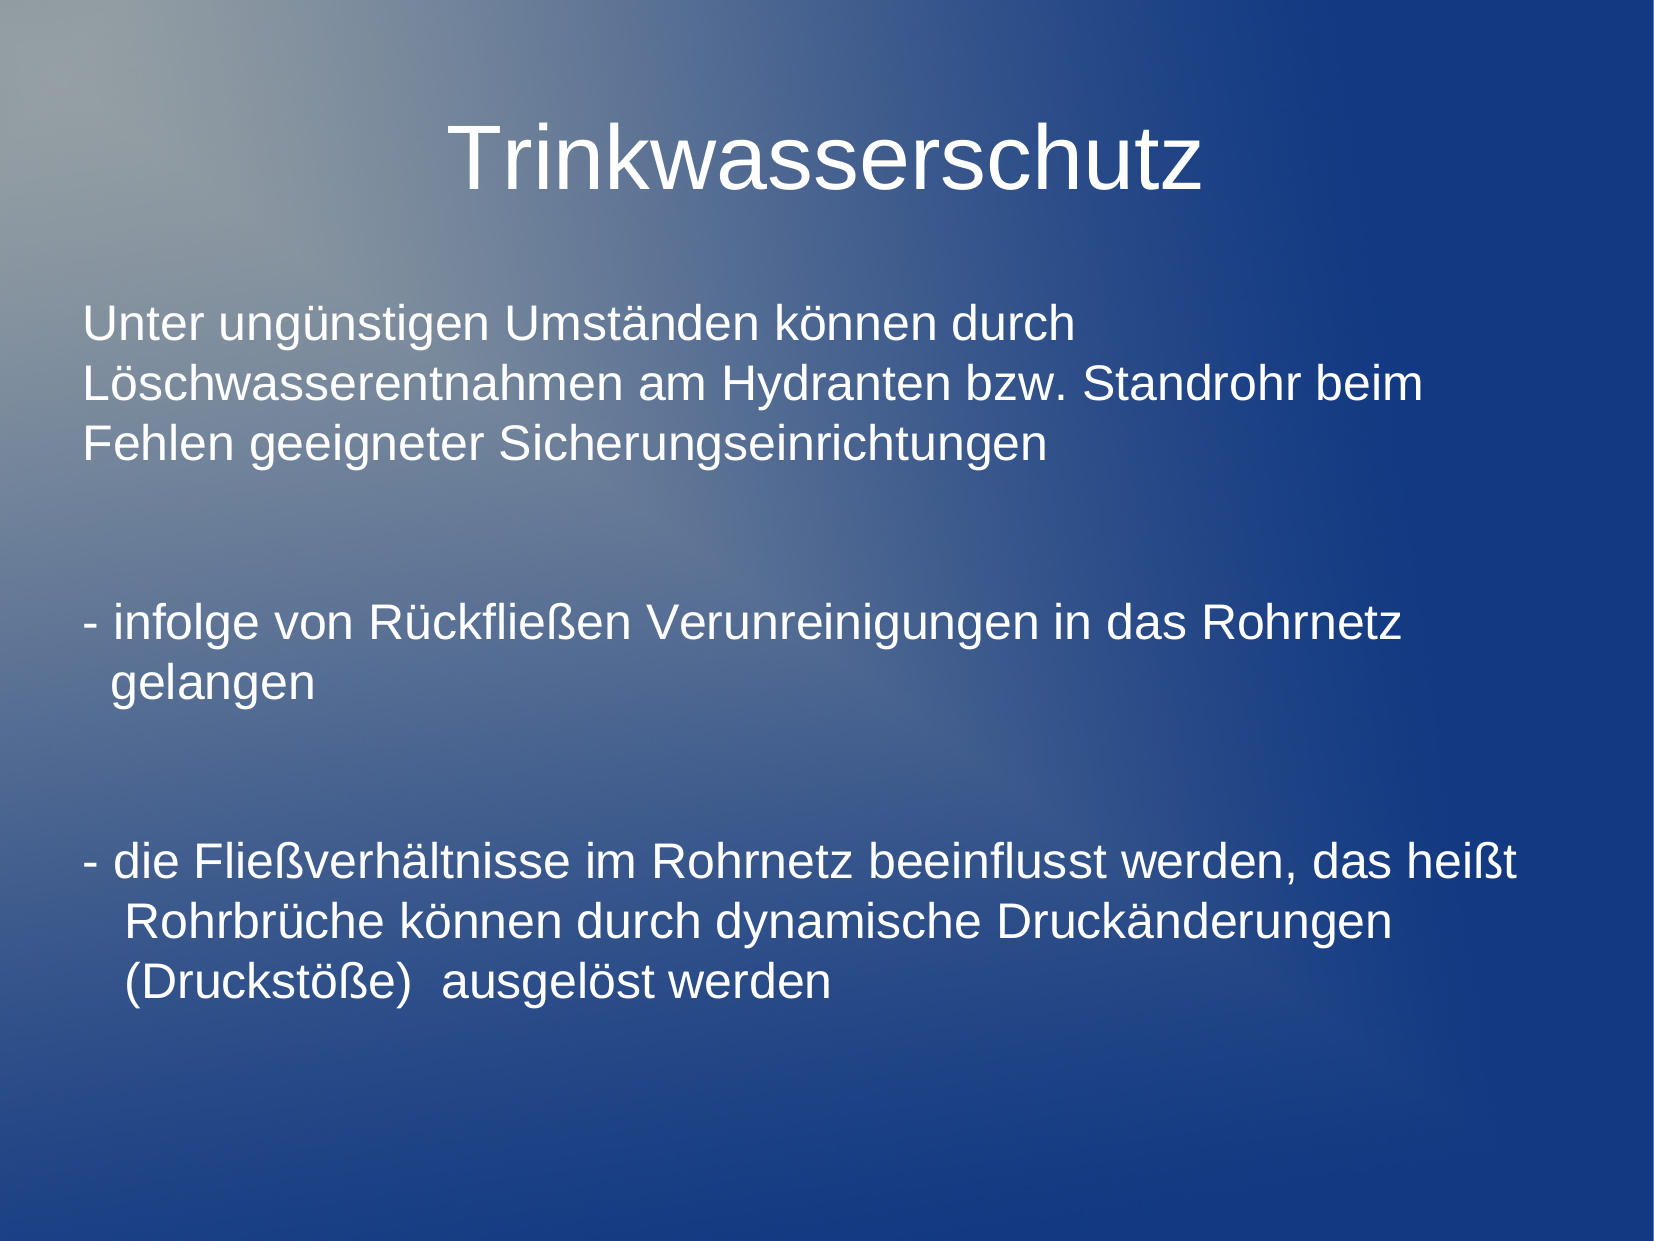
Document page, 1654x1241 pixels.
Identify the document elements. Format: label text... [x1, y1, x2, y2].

title Trinkwasserschutz [82, 49, 1571, 257]
list Unter ungünstigen Umständen können durch Löschwasserentnahmen am Hydranten bzw. Standrohr beim Fehlen geeigneter Sicherungseinrichtungen - infolge von Rückfließen Verunreinigungen in das Rohrnetz gelangen - die Fließverhältnisse im Rohrnetz beeinflusst werden, das heißt Rohrbrüche können durch dynamische Druckänderungen (Druckstöße) ausgelöst werden [82, 290, 1571, 1109]
